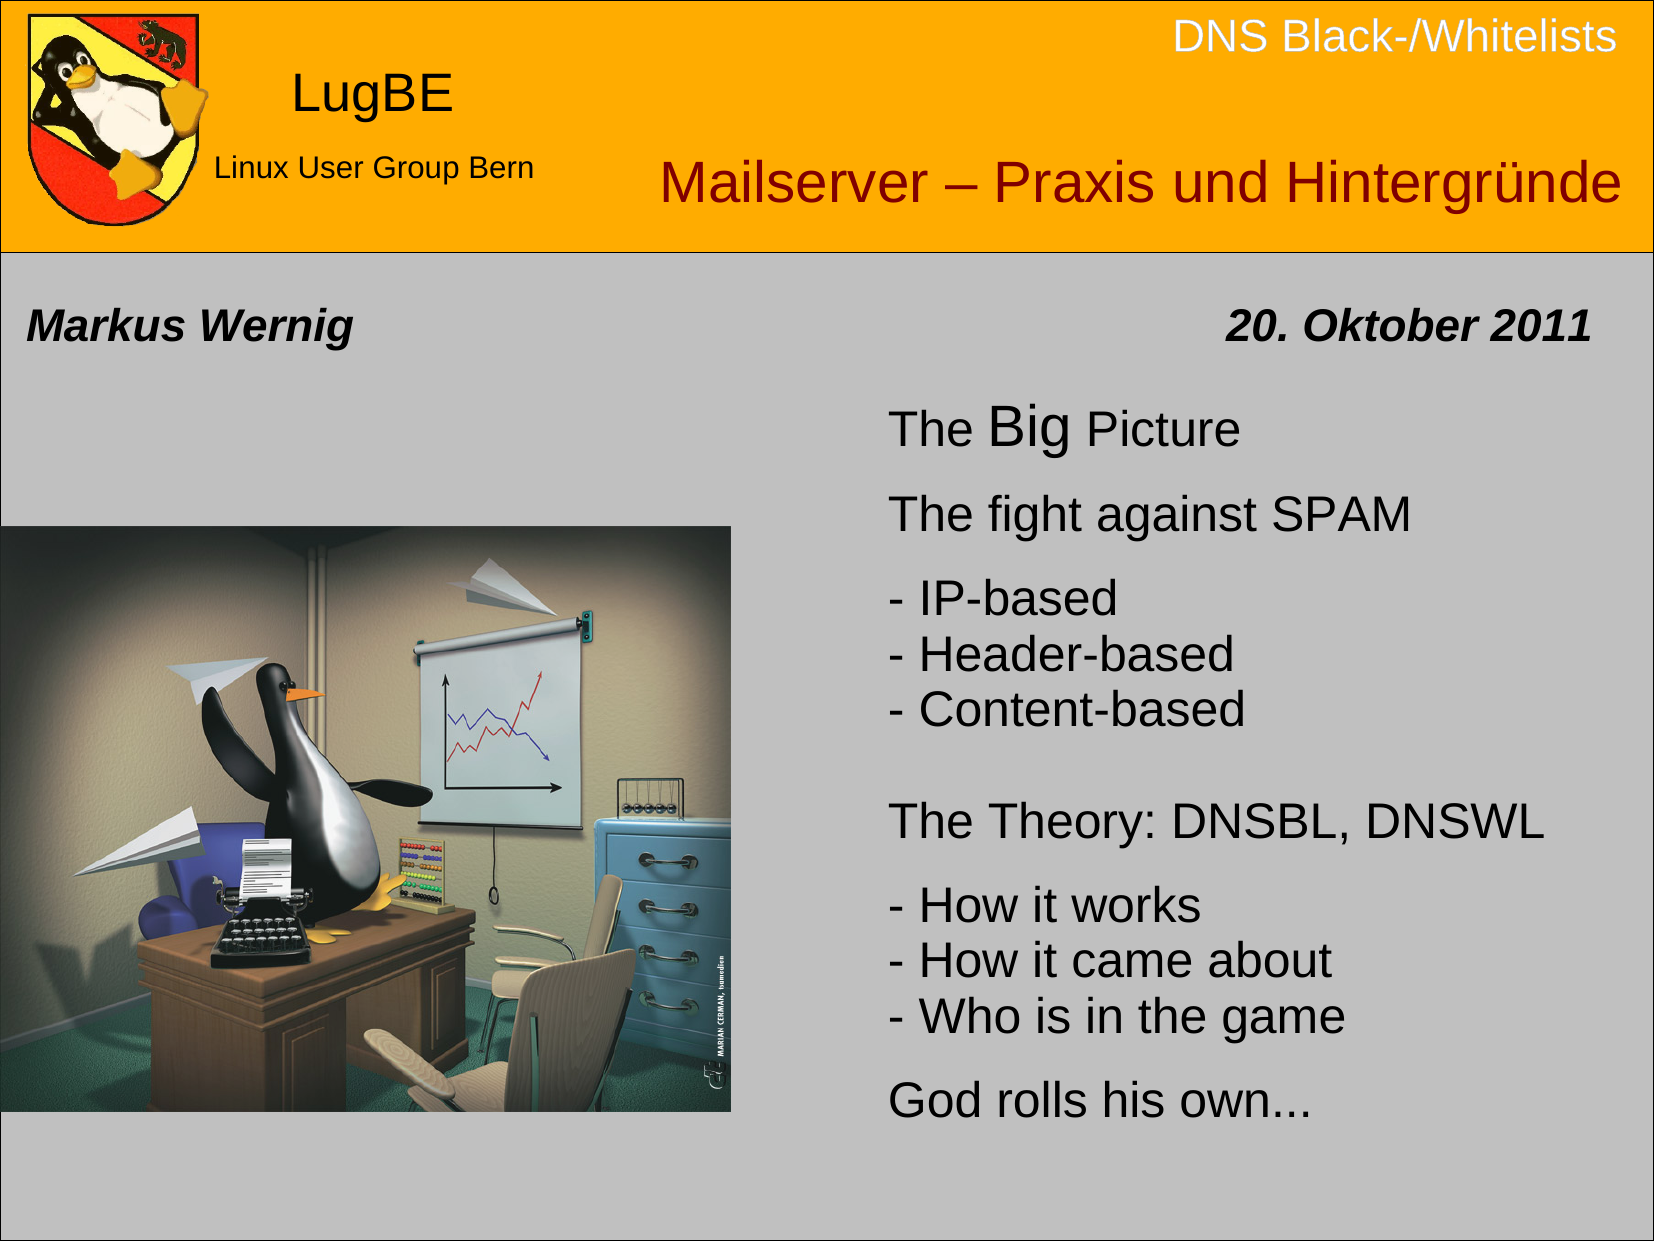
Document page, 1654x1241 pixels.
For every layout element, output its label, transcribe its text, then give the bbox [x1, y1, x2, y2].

picture [0, 526, 731, 1112]
text_box The Big Picture The fight against SPAM - IP-based - Header-based - Content-based The Theory: DNSBL, DNSWL - How it works - How it came about - Who is in the game God rolls his own... [887, 393, 1547, 1240]
text_box Mailserver – Praxis und Hintergründe [659, 150, 1624, 225]
text_box Markus Wernig 20. Oktober 2011 [25, 300, 1618, 454]
